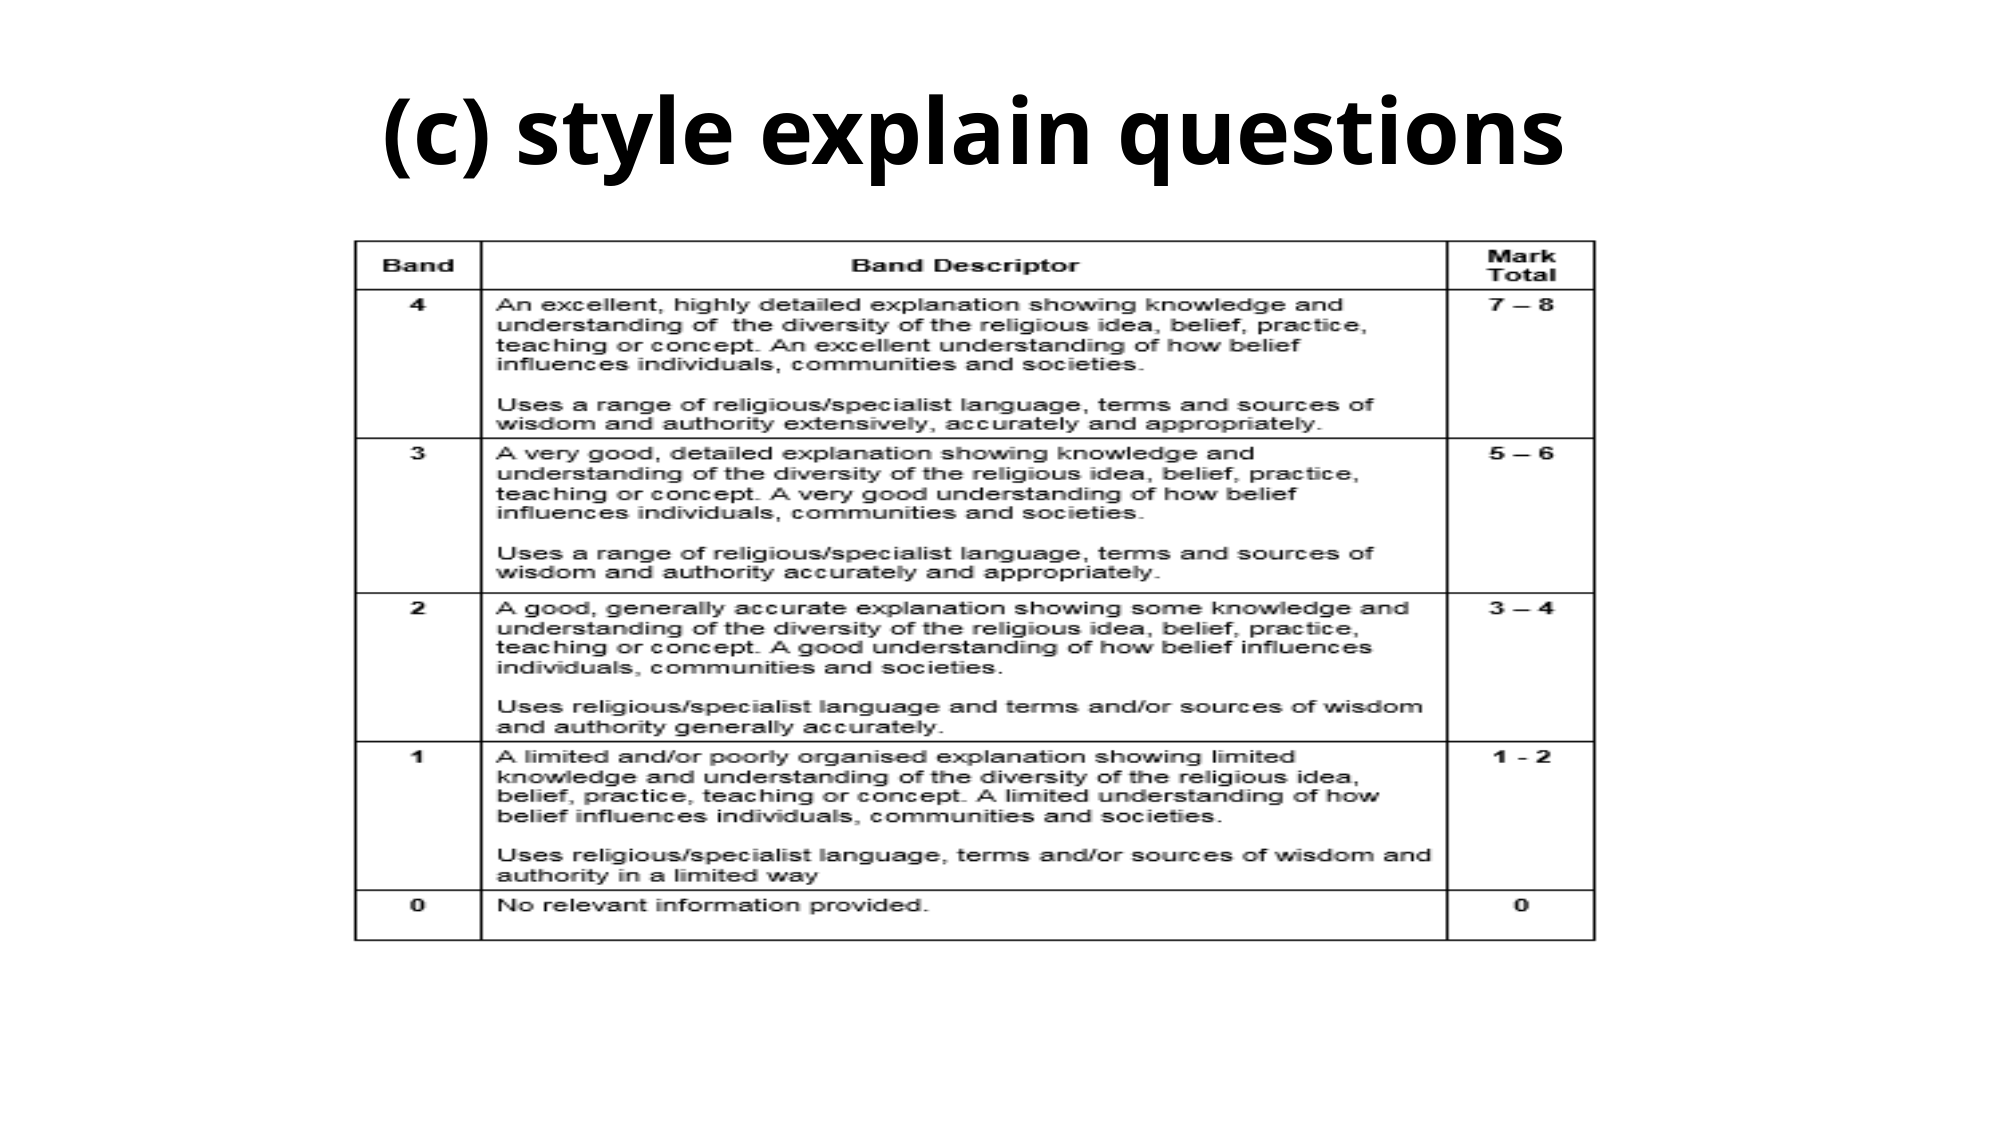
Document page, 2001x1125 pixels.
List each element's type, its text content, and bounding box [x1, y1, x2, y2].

title (c) style explain questions [112, 26, 1838, 244]
picture [233, 227, 1717, 965]
